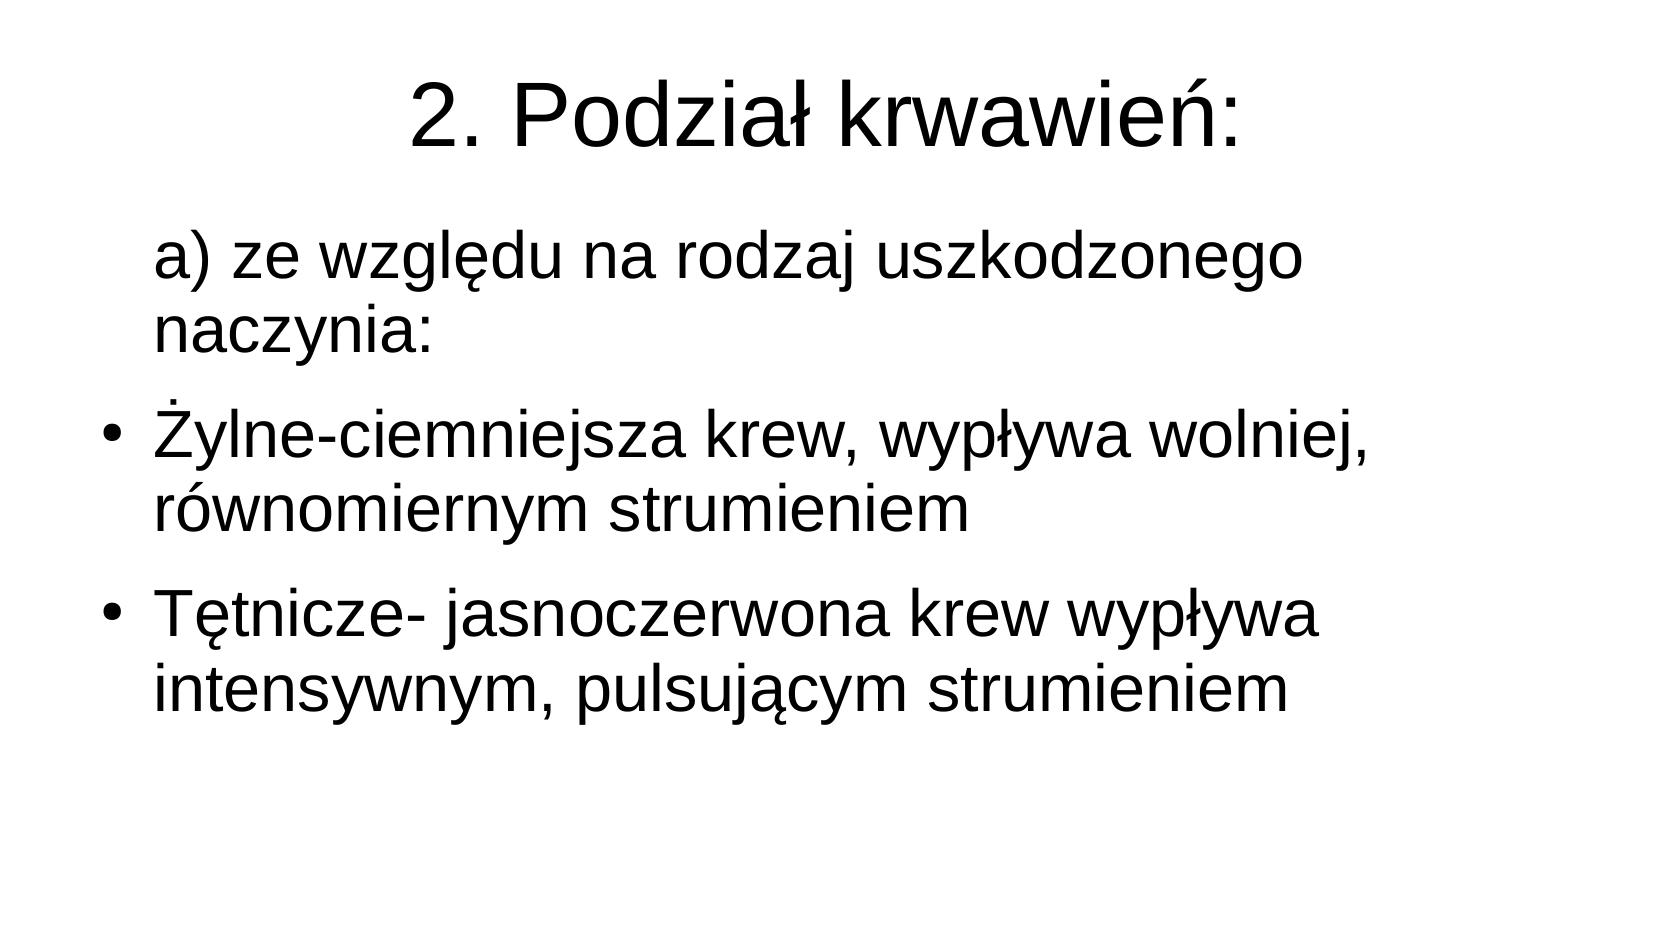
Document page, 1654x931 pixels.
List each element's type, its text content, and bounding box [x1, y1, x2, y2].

title 2. Podział krwawień: [82, 37, 1571, 193]
list a) ze względu na rodzaj uszkodzonego naczynia: Żylne-ciemniejsza krew, wypływa wolniej, równomiernym strumieniem Tętnicze- jasnoczerwona krew wypływa intensywnym, pulsującym strumieniem [82, 217, 1571, 758]
